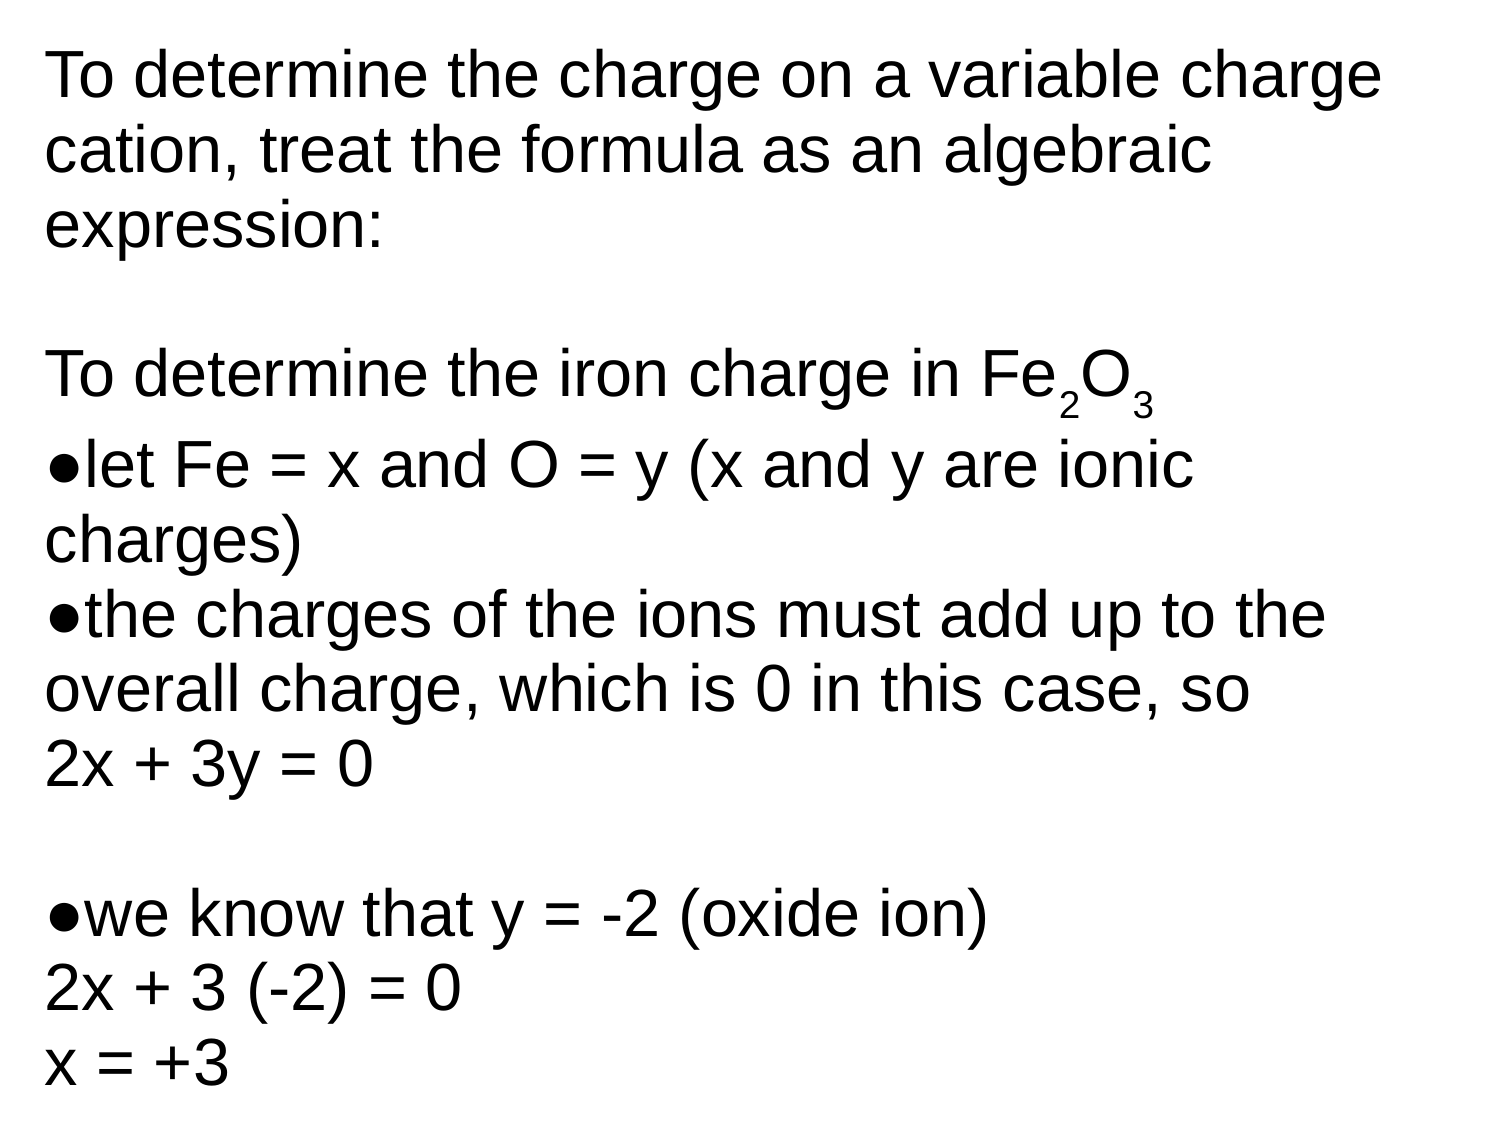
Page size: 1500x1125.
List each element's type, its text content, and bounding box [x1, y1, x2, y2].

text_box To determine the charge on a variable charge cation, treat the formula as an algebraic expression: To determine the iron charge in Fe2O3 ●let Fe = x and O = y (x and y are ionic charges) ●the charges of the ions must add up to the overall charge, which is 0 in this case, so 2x + 3y = 0 ●we know that y = -2 (oxide ion) 2x + 3 (-2) = 0 x = +3 ●so Fe2O3 is named iron (III) oxide [30, 29, 1468, 1125]
